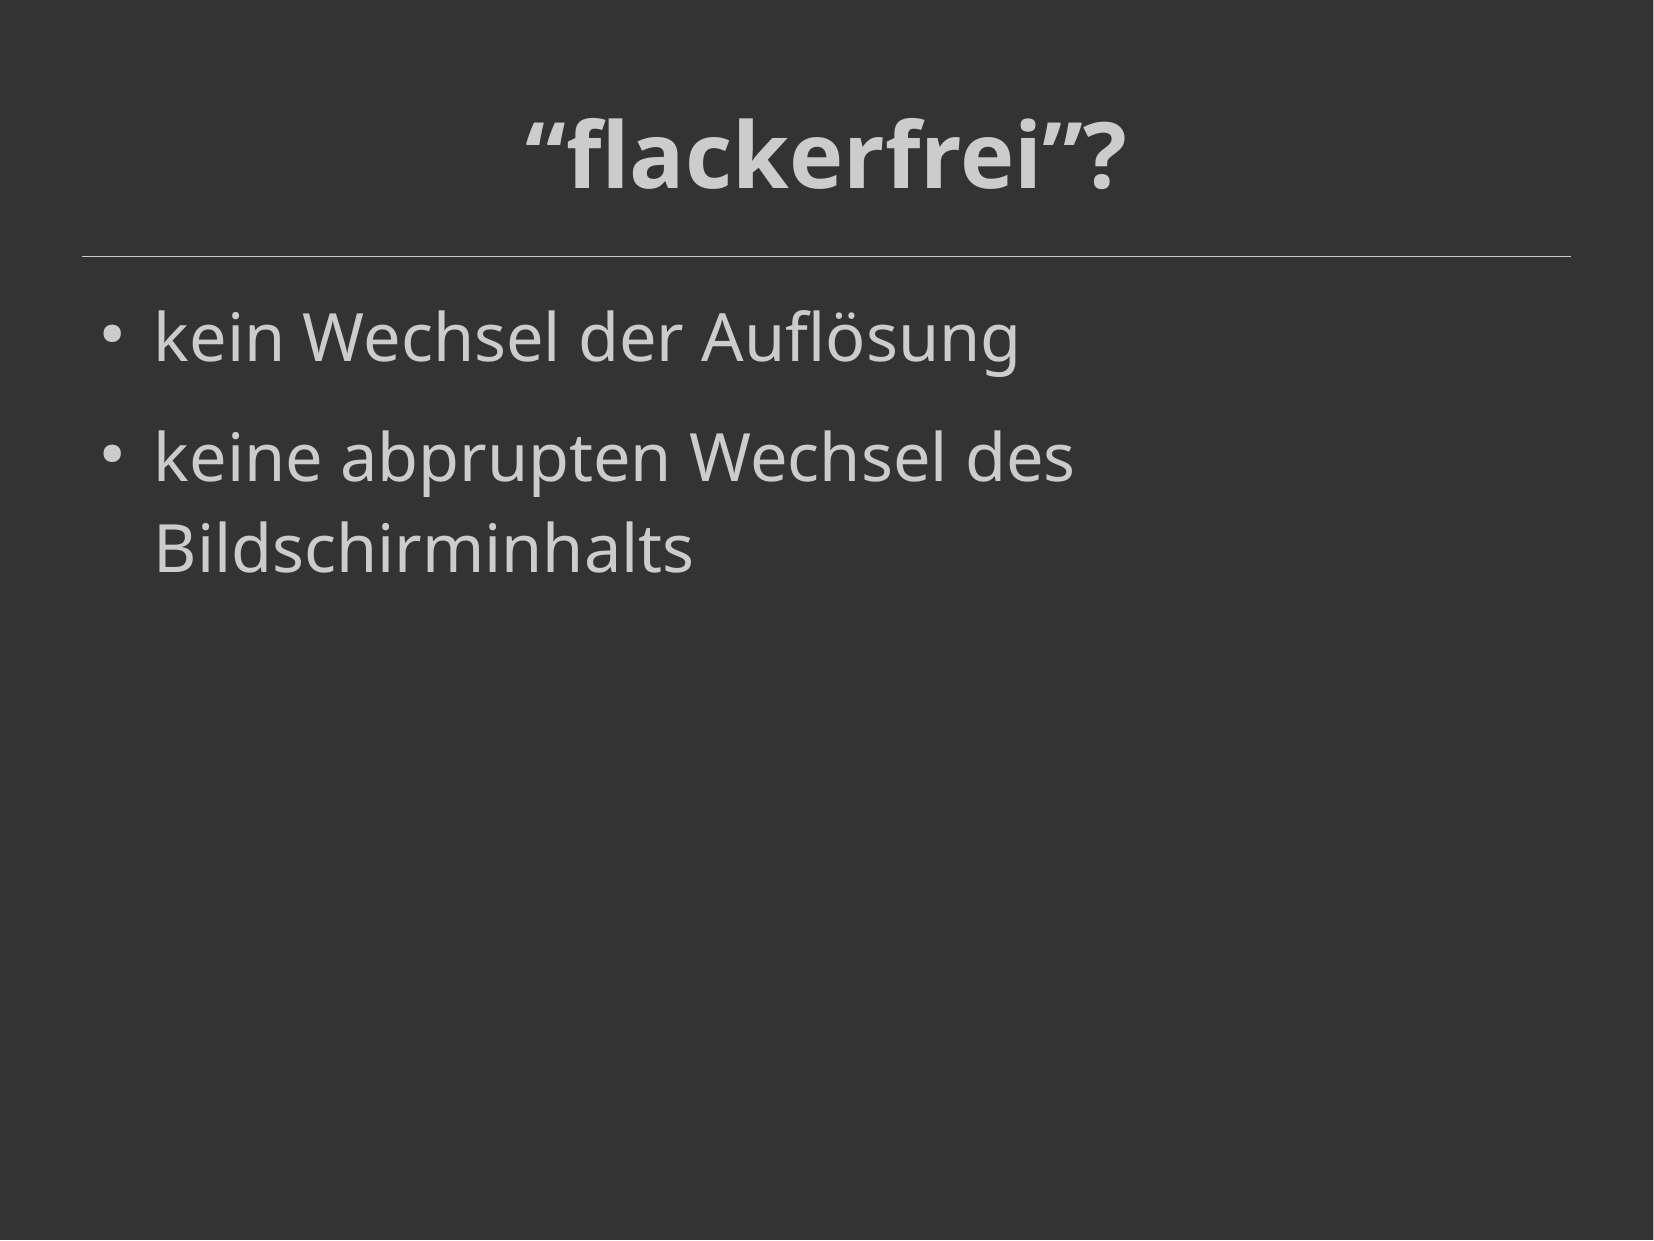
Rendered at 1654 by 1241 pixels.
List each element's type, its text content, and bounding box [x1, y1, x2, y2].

title “flackerfrei”? [82, 49, 1571, 257]
list kein Wechsel der Auflösung keine abprupten Wechsel des Bildschirminhalts [82, 290, 1571, 1010]
